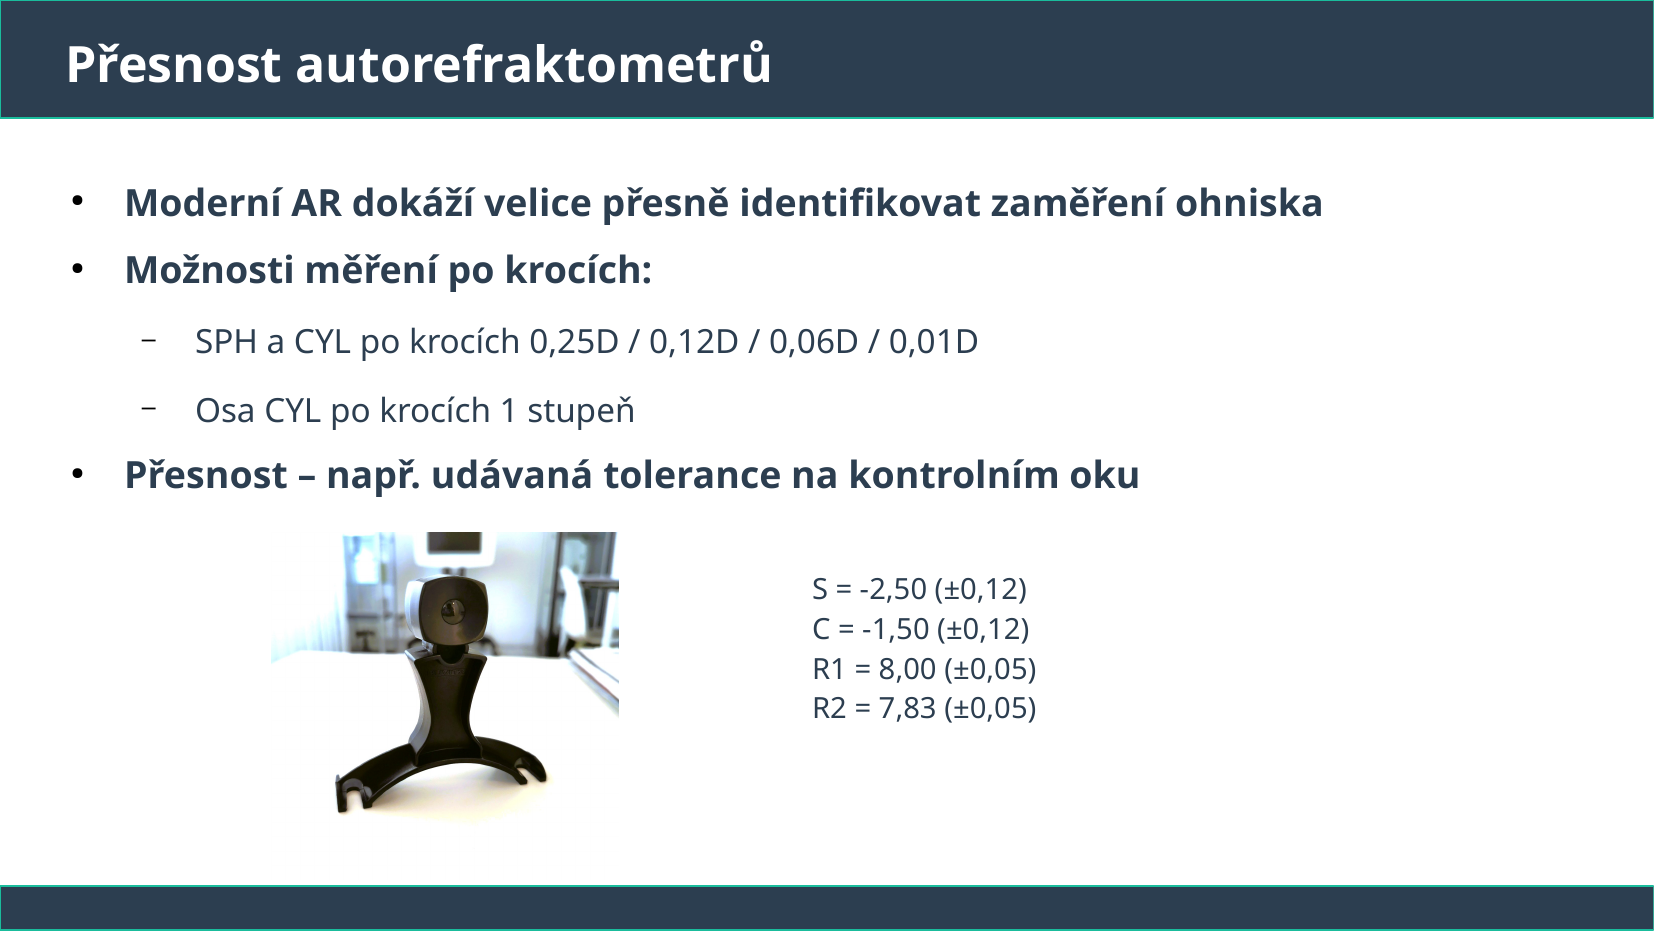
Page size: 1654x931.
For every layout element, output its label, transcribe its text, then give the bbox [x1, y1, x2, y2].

picture [271, 532, 619, 880]
text_box S = -2,50 (±0,12) C = -1,50 (±0,12) R1 = 8,00 (±0,05) R2 = 7,83 (±0,05) [797, 561, 1300, 798]
list Moderní AR dokáží velice přesně identifikovat zaměření ohniska Možnosti měření po krocích: SPH a CYL po krocích 0,25D / 0,12D / 0,06D / 0,01D Osa CYL po krocích 1 stupeň Přesnost – např. udávaná tolerance na kontrolním oku [53, 176, 1542, 562]
title Přesnost autorefraktometrů [64, 7, 1601, 119]
